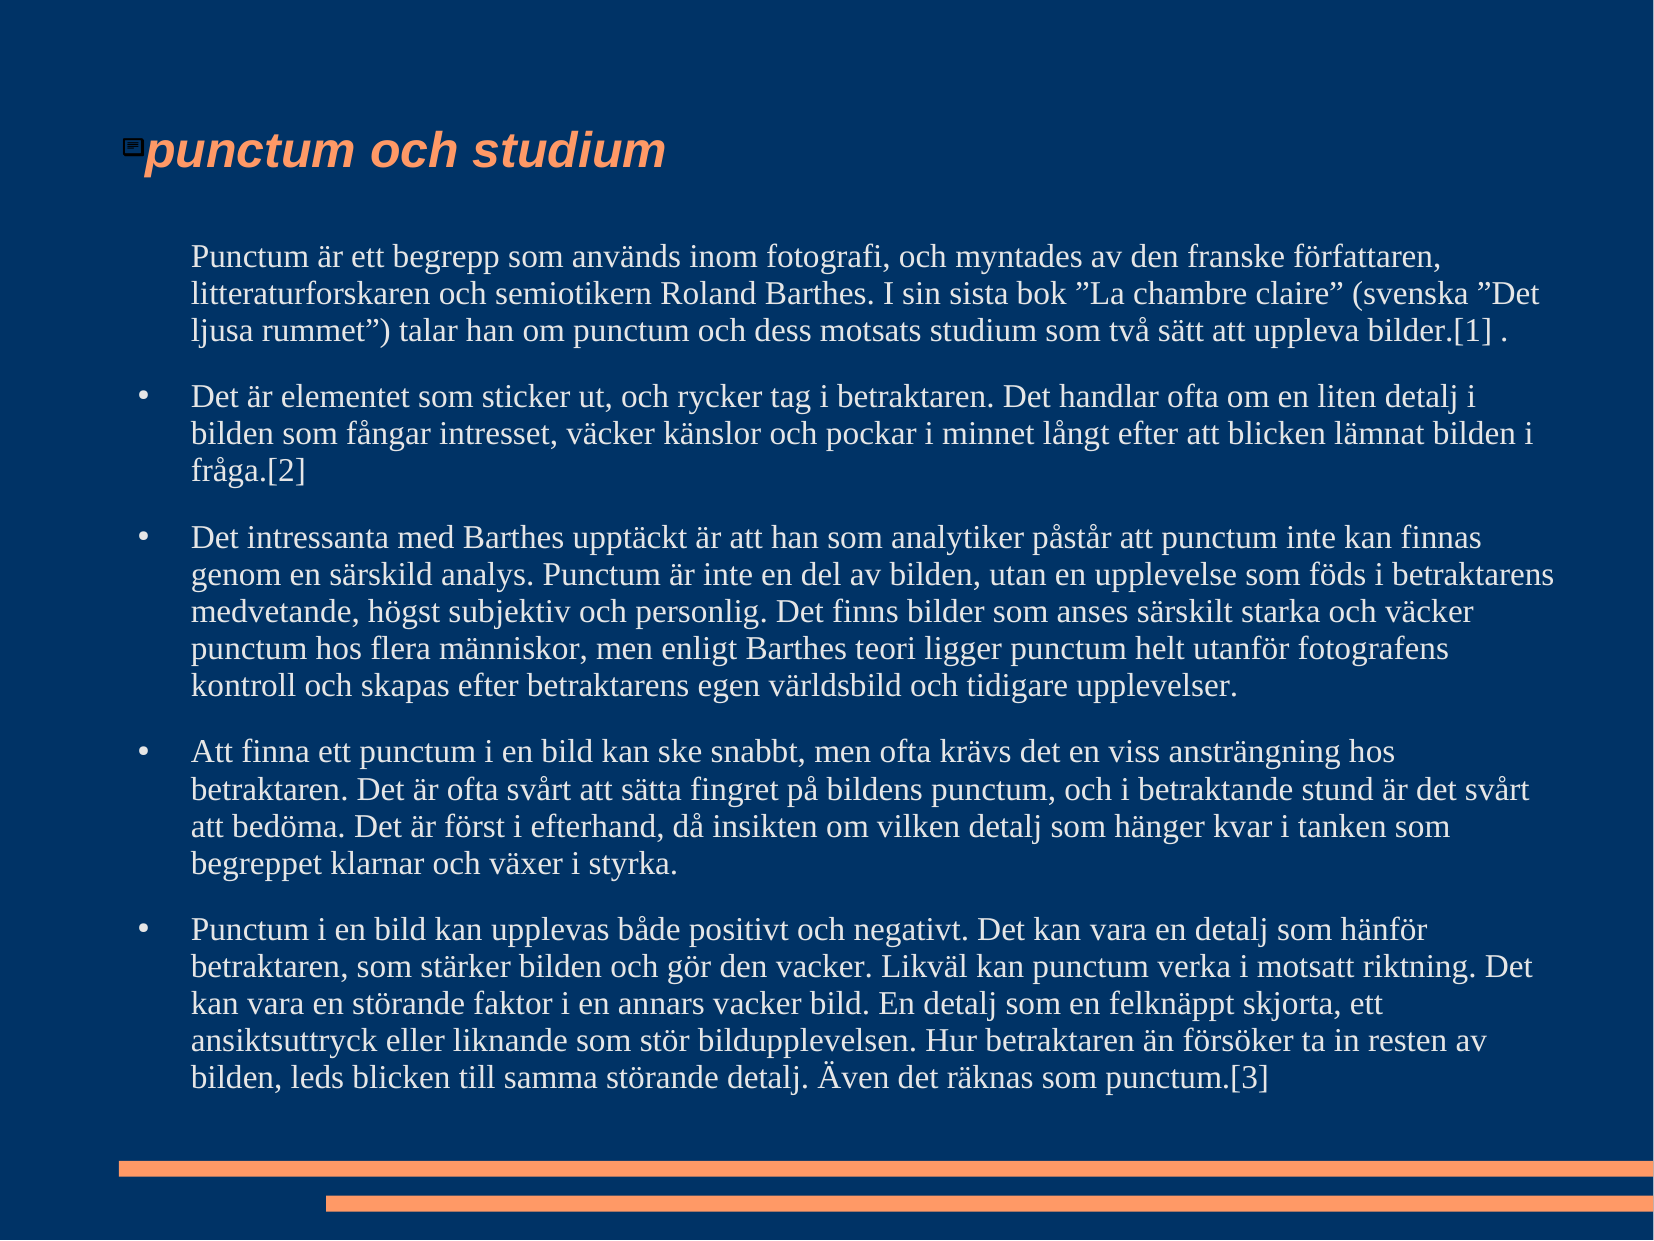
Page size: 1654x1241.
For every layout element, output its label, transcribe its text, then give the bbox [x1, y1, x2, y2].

title punctum och studium [121, 46, 1534, 237]
list Punctum är ett begrepp som används inom fotografi, och myntades av den franske författaren, litteraturforskaren och semiotikern Roland Barthes. I sin sista bok ”La chambre claire” (svenska ”Det ljusa rummet”) talar han om punctum och dess motsats studium som två sätt att uppleva bilder.[1] . Det är elementet som sticker ut, och rycker tag i betraktaren. Det handlar ofta om en liten detalj i bilden som fångar intresset, väcker känslor och pockar i minnet långt efter att blicken lämnat bilden i fråga.[2] Det intressanta med Barthes upptäckt är att han som analytiker påstår att punctum inte kan finnas genom en särskild analys. Punctum är inte en del av bilden, utan en upplevelse som föds i betraktarens medvetande, högst subjektiv och personlig. Det finns bilder som anses särskilt starka och väcker punctum hos flera människor, men enligt Barthes teori ligger punctum helt utanför fotografens kontroll och skapas efter betraktarens egen världsbild och tidigare upplevelser. Att finna ett punctum i en bild kan ske snabbt, men ofta krävs det en viss ansträngning hos betraktaren. Det är ofta svårt att sätta fingret på bildens punctum, och i betraktande stund är det svårt att bedöma. Det är först i efterhand, då insikten om vilken detalj som hänger kvar i tanken som begreppet klarnar och växer i styrka. Punctum i en bild kan upplevas både positivt och negativt. Det kan vara en detalj som hänför betraktaren, som stärker bilden och gör den vacker. Likväl kan punctum verka i motsatt riktning. Det kan vara en störande faktor i en annars vacker bild. En detalj som en felknäppt skjorta, ett ansiktsuttryck eller liknande som stör bildupplevelsen. Hur betraktaren än försöker ta in resten av bilden, leds blicken till samma störande detalj. Även det räknas som punctum.[3] [120, 237, 1560, 1111]
